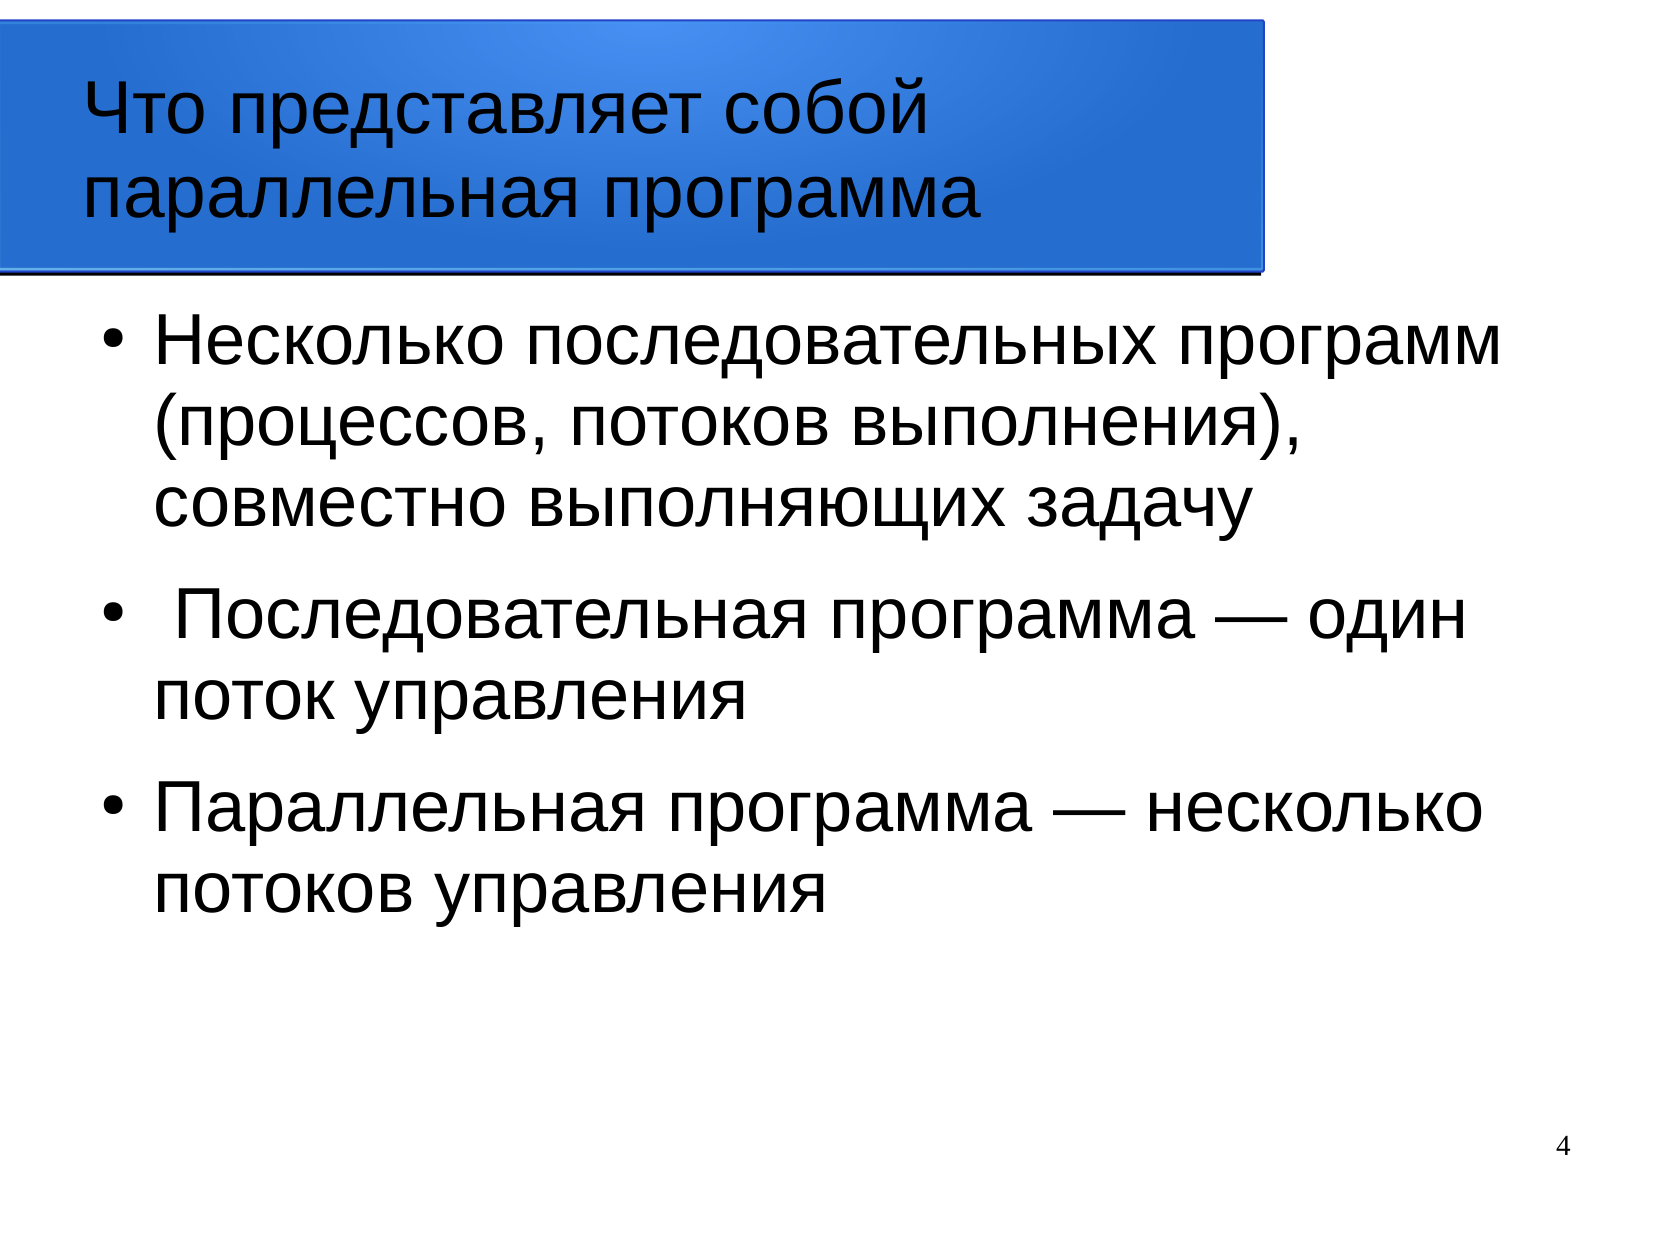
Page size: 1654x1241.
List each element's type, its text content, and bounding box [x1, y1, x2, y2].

title Что представляет собой параллельная программа [82, 47, 1235, 252]
list Несколько последовательных программ (процессов, потоков выполнения), совместно выполняющих задачу Последовательная программа — один поток управления Параллельная программа — несколько потоков управления [82, 299, 1571, 1019]
